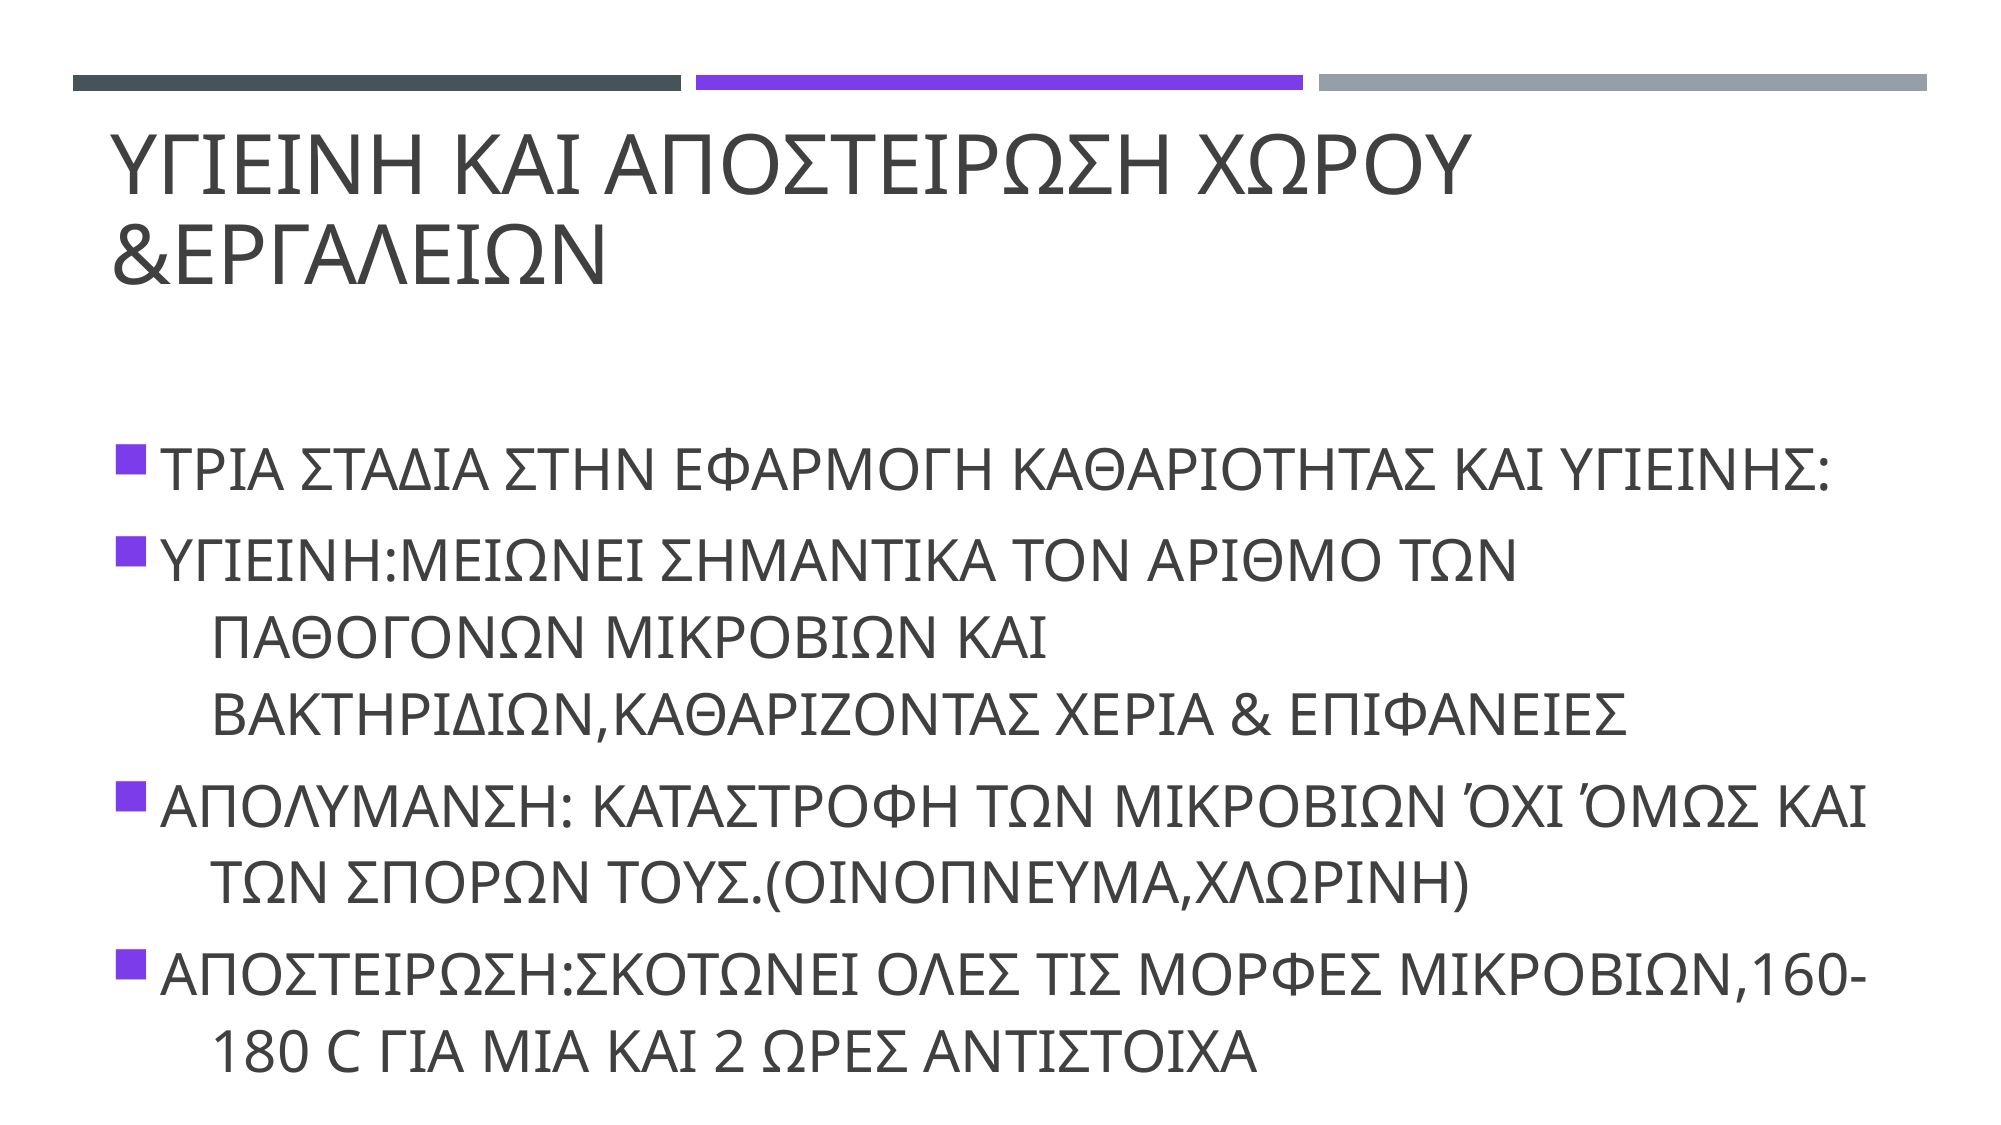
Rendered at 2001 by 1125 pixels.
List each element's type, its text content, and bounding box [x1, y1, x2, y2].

title ΥΓΙΕΙΝΗ ΚΑΙ ΑΠΟΣΤΕΙΡΩΣΗ ΧΩΡΟΥ &ΕΡΓΑΛΕΙΩΝ [95, 115, 1905, 311]
list ΤΡΙΑ ΣΤΑΔΙΑ ΣΤΗΝ ΕΦΑΡΜΟΓΗ ΚΑΘΑΡΙΟΤΗΤΑΣ ΚΑΙ ΥΓΙΕΙΝΗΣ: ΥΓΙΕΙΝΗ:ΜΕΙΩΝΕΙ ΣΗΜΑΝΤΙΚΑ ΤΟΝ ΑΡΙΘΜΟ ΤΩΝ ΠΑΘΟΓΟΝΩΝ ΜΙΚΡΟΒΙΩΝ ΚΑΙ ΒΑΚΤΗΡΙΔΙΩΝ,ΚΑΘΑΡΙΖΟΝΤΑΣ ΧΕΡΙΑ & ΕΠΙΦΑΝΕΙΕΣ ΑΠΟΛΥΜΑΝΣΗ: ΚΑΤΑΣΤΡΟΦΗ ΤΩΝ ΜΙΚΡΟΒΙΩΝ ΌΧΙ ΌΜΩΣ ΚΑΙ ΤΩΝ ΣΠΟΡΩΝ ΤΟΥΣ.(ΟΙΝΟΠΝΕΥΜΑ,ΧΛΩΡΙΝΗ) ΑΠΟΣΤΕΙΡΩΣΗ:ΣΚΟΤΩΝΕΙ ΟΛΕΣ ΤΙΣ ΜΟΡΦΕΣ ΜΙΚΡΟΒΙΩΝ,160-180 C ΓΙΑ ΜΙΑ ΚΑΙ 2 ΩΡΕΣ ΑΝΤΙΣΤΟΙΧΑ [95, 383, 1905, 1125]
